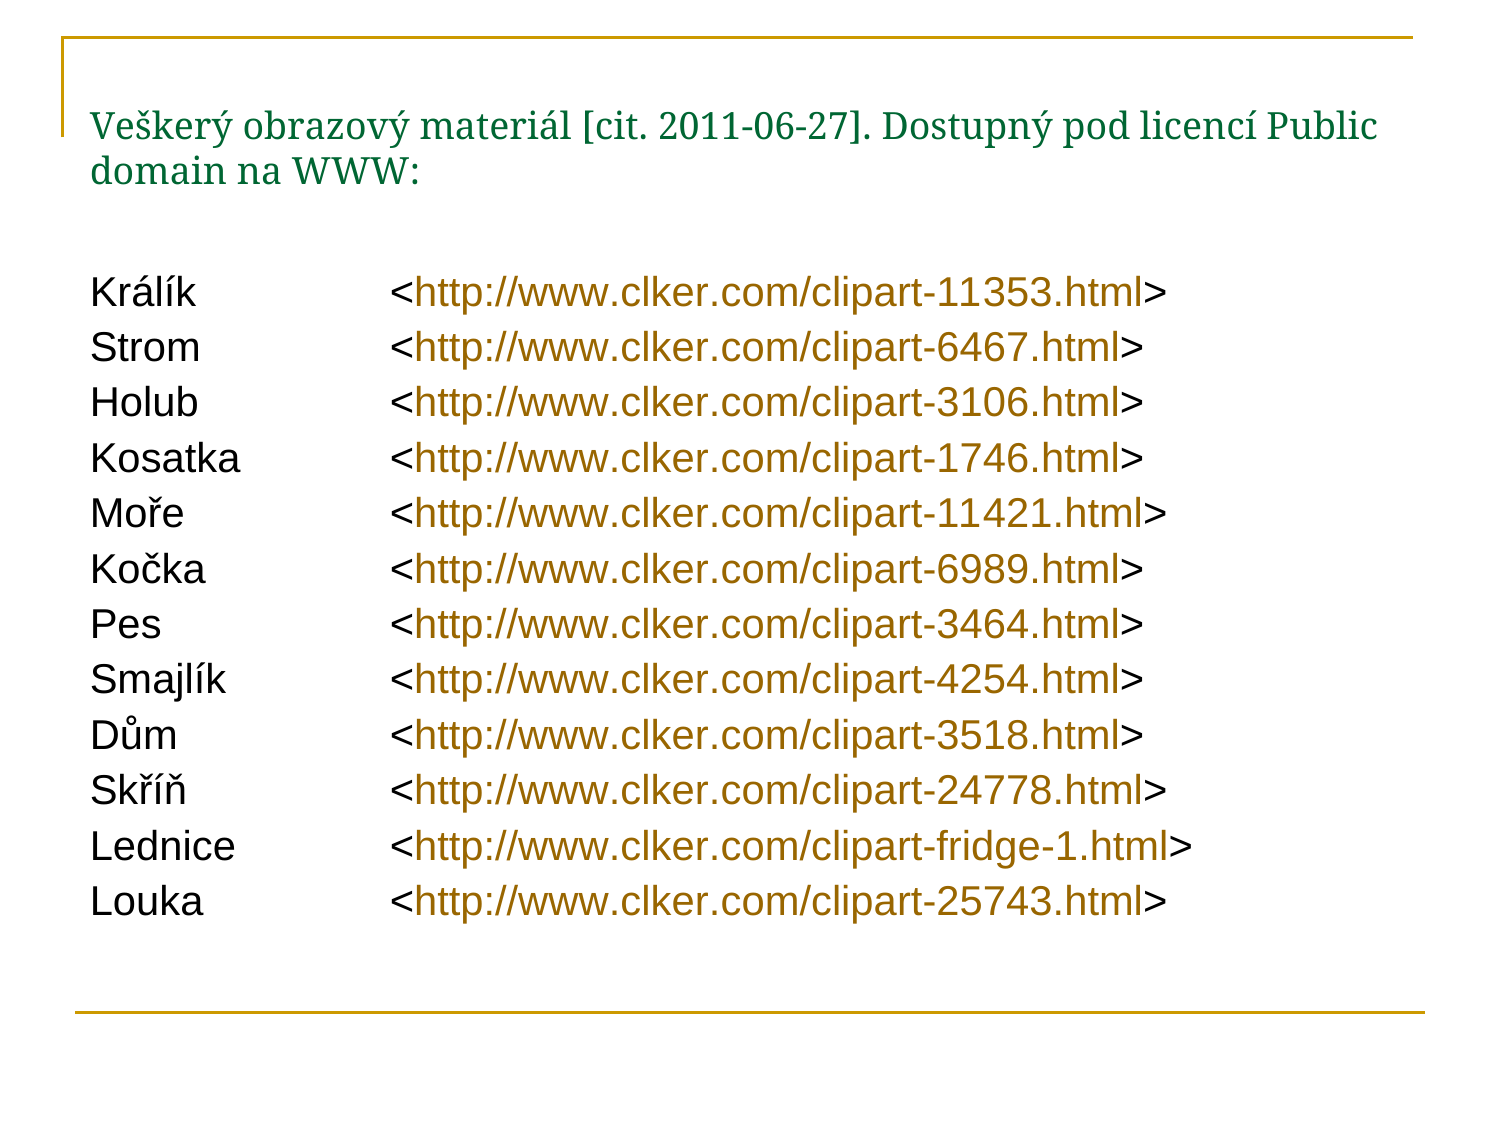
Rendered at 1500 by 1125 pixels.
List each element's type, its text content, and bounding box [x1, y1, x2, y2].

list Králík <http://www.clker.com/clipart-11353.html> Strom <http://www.clker.com/clipart-6467.html> Holub <http://www.clker.com/clipart-3106.html> Kosatka <http://www.clker.com/clipart-1746.html> Moře <http://www.clker.com/clipart-11421.html> Kočka <http://www.clker.com/clipart-6989.html> Pes <http://www.clker.com/clipart-3464.html> Smajlík <http://www.clker.com/clipart-4254.html> Dům <http://www.clker.com/clipart-3518.html> Skříň <http://www.clker.com/clipart-24778.html> Lednice <http://www.clker.com/clipart-fridge-1.html> Louka <http://www.clker.com/clipart-25743.html> [75, 262, 1426, 1006]
title Veškerý obrazový materiál [cit. 2011-06-27]. Dostupný pod licencí Public domain na WWW: [75, 49, 1426, 201]
